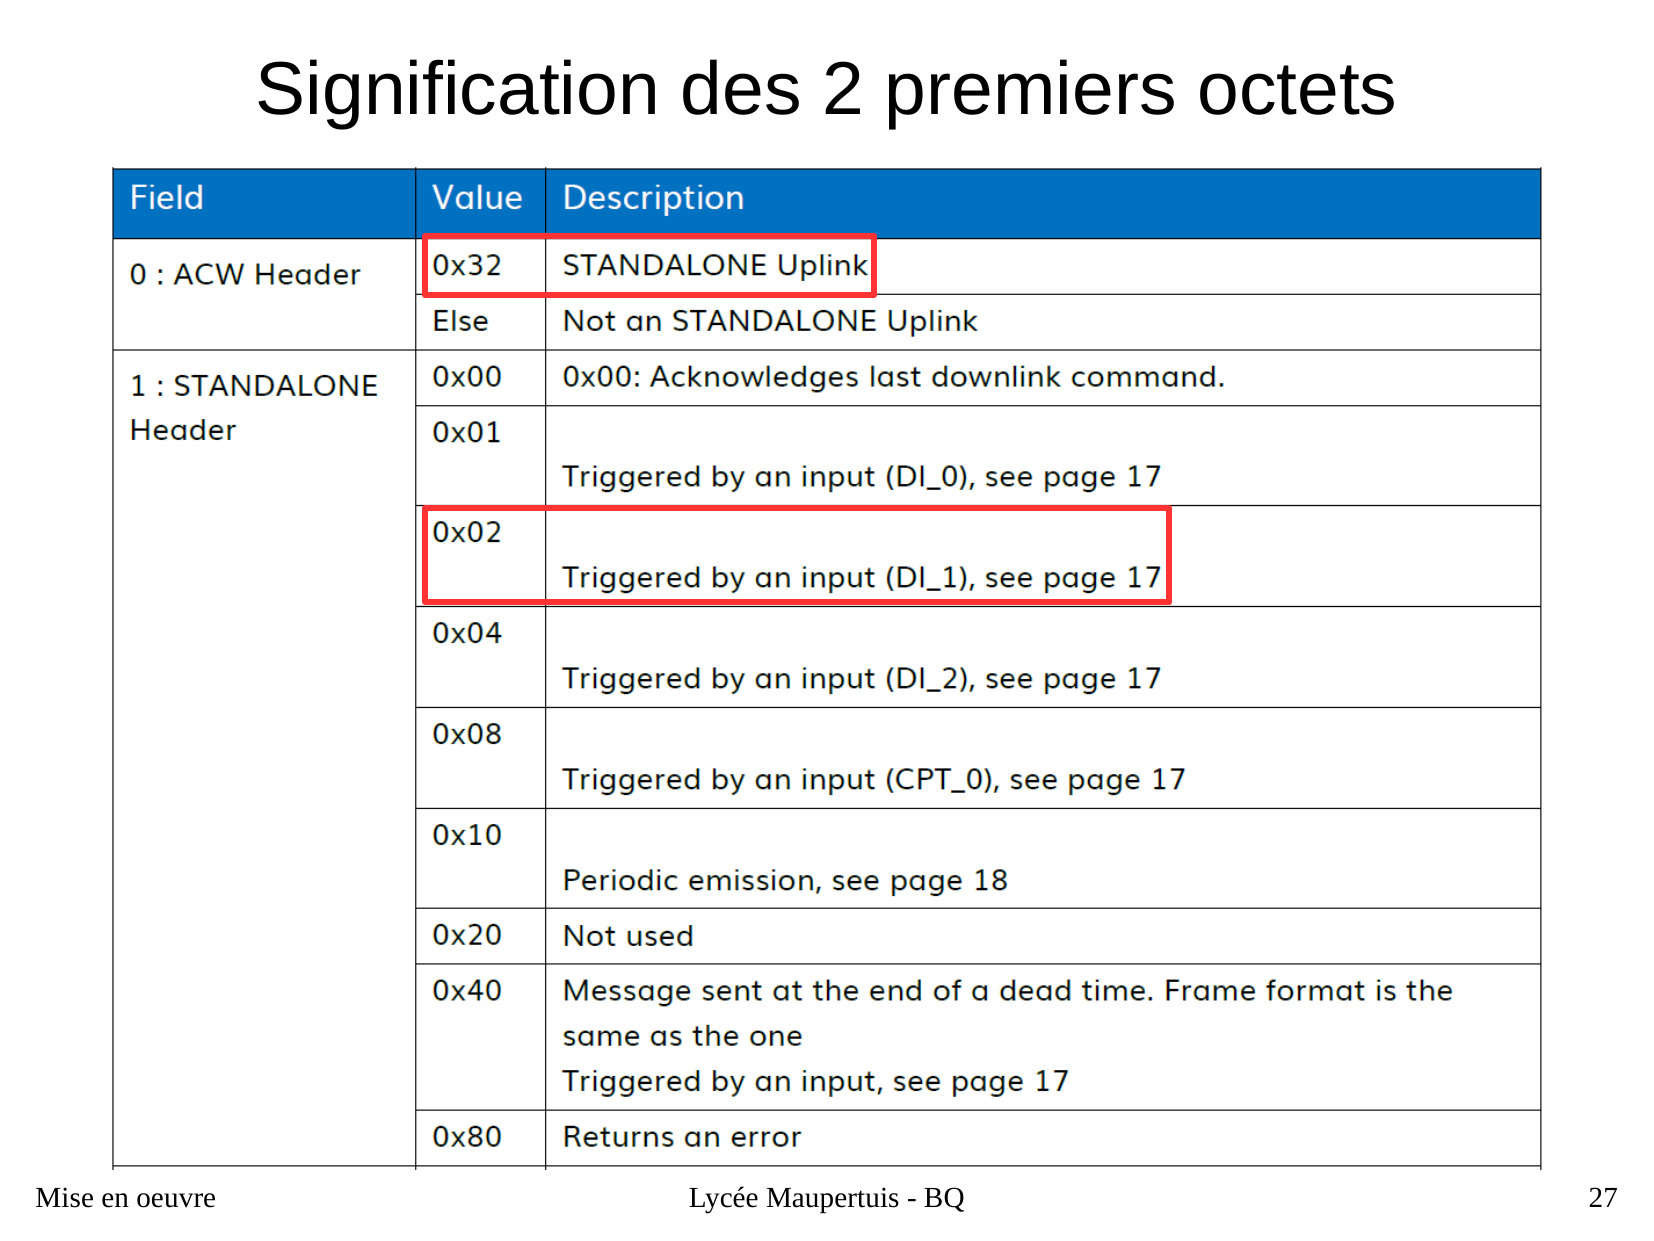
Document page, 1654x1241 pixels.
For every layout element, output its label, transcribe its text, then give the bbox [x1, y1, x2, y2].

picture [109, 165, 1545, 1170]
title Signification des 2 premiers octets [35, 35, 1619, 142]
